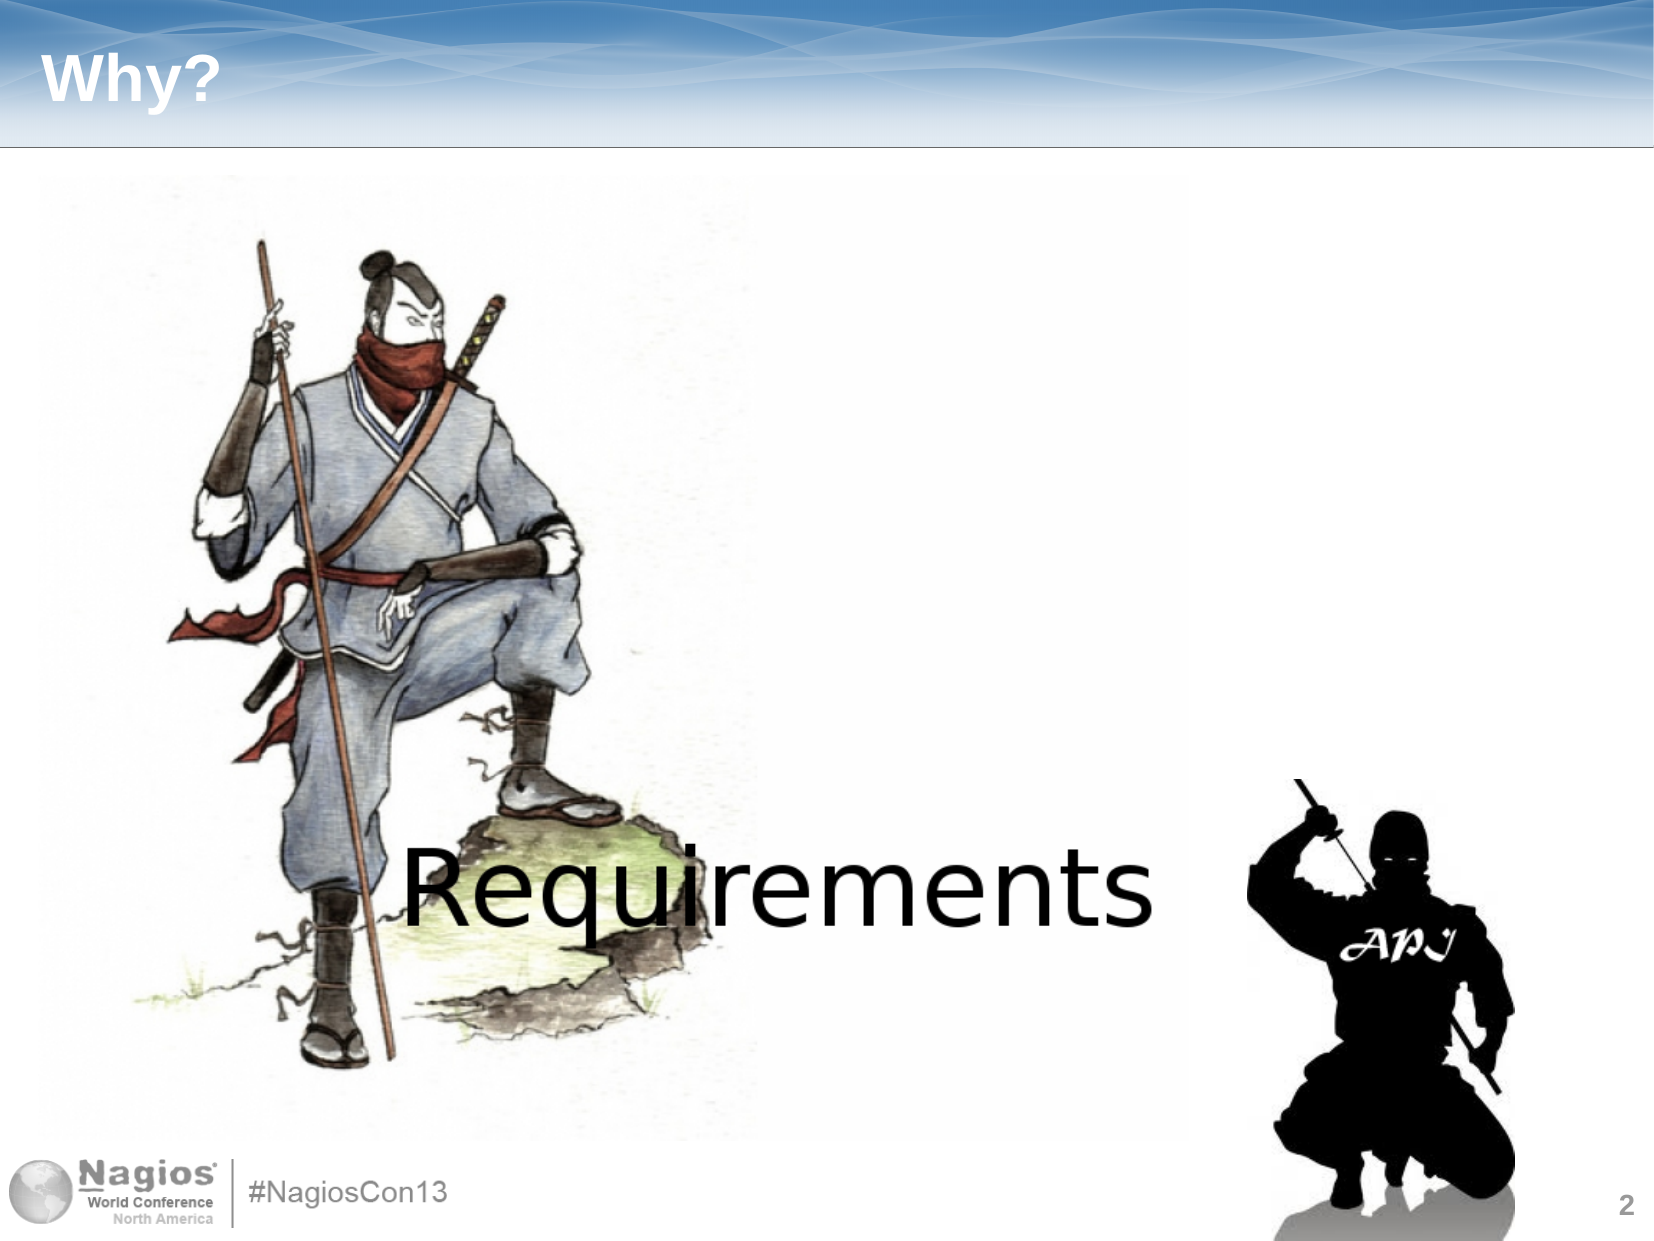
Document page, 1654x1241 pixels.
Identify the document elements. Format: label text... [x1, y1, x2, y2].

title Why? [41, 29, 1248, 127]
picture [1247, 779, 1515, 1241]
picture [9, 1159, 453, 1228]
picture [0, 0, 1654, 147]
picture [38, 175, 1189, 1141]
